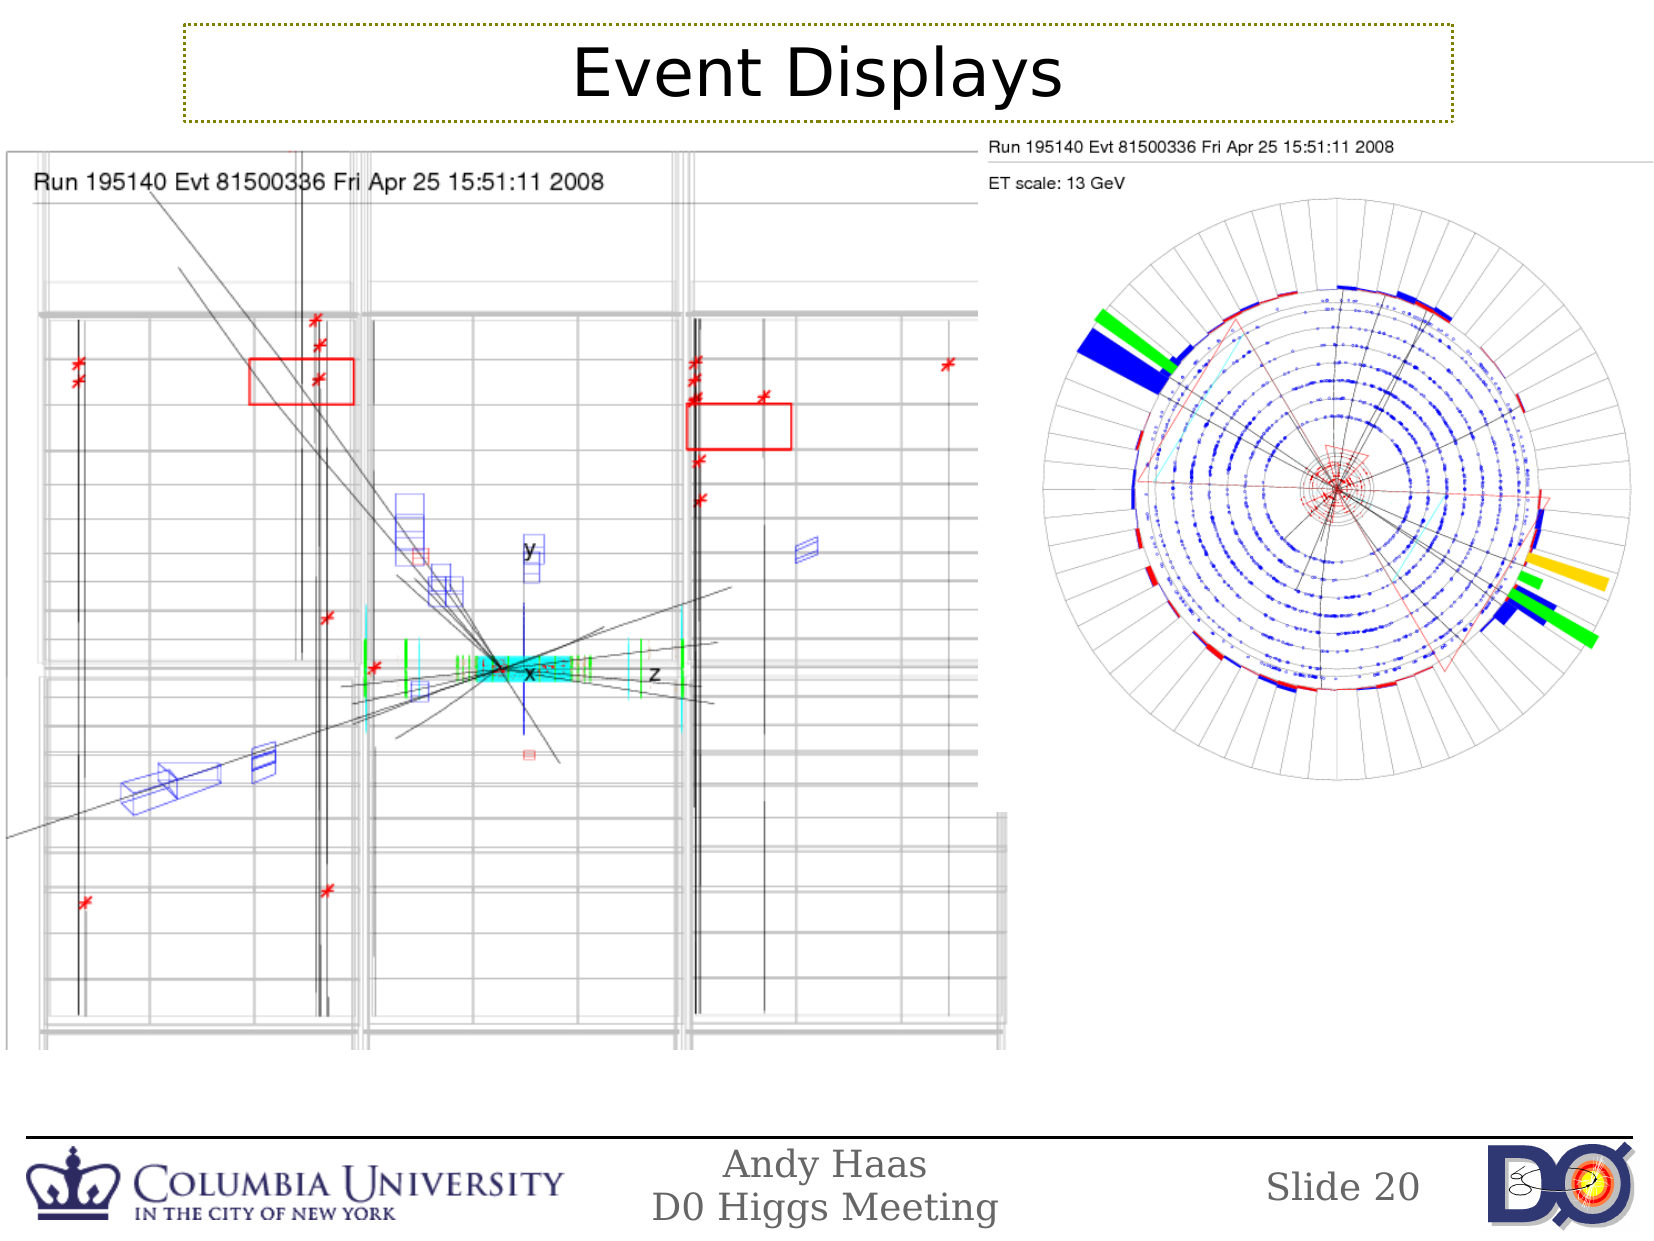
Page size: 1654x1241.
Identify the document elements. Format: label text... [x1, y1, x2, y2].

title Event Displays [184, 24, 1453, 122]
picture [0, 133, 1654, 1050]
picture [1479, 1140, 1639, 1233]
picture [26, 1146, 565, 1220]
